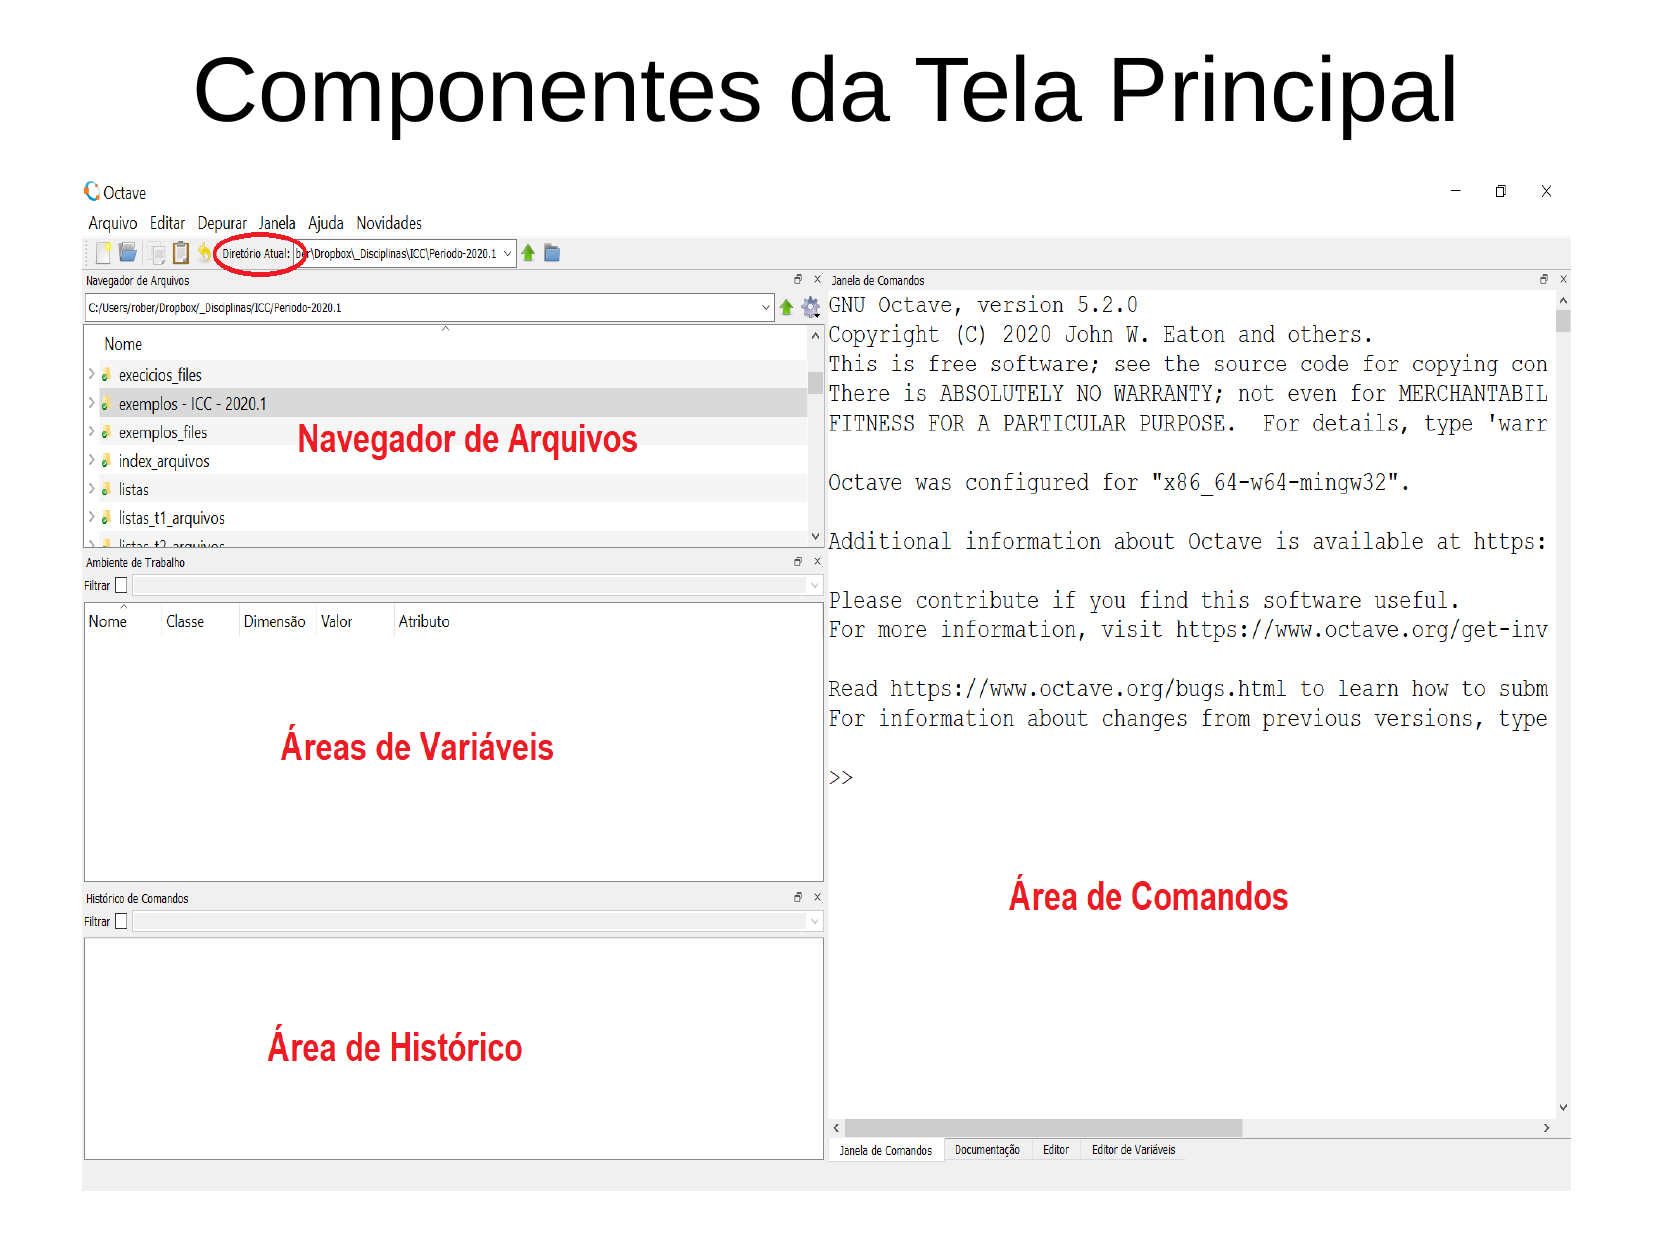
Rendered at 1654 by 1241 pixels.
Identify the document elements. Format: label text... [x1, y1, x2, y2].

title Componentes da Tela Principal [82, 38, 1571, 141]
picture [82, 177, 1571, 1191]
